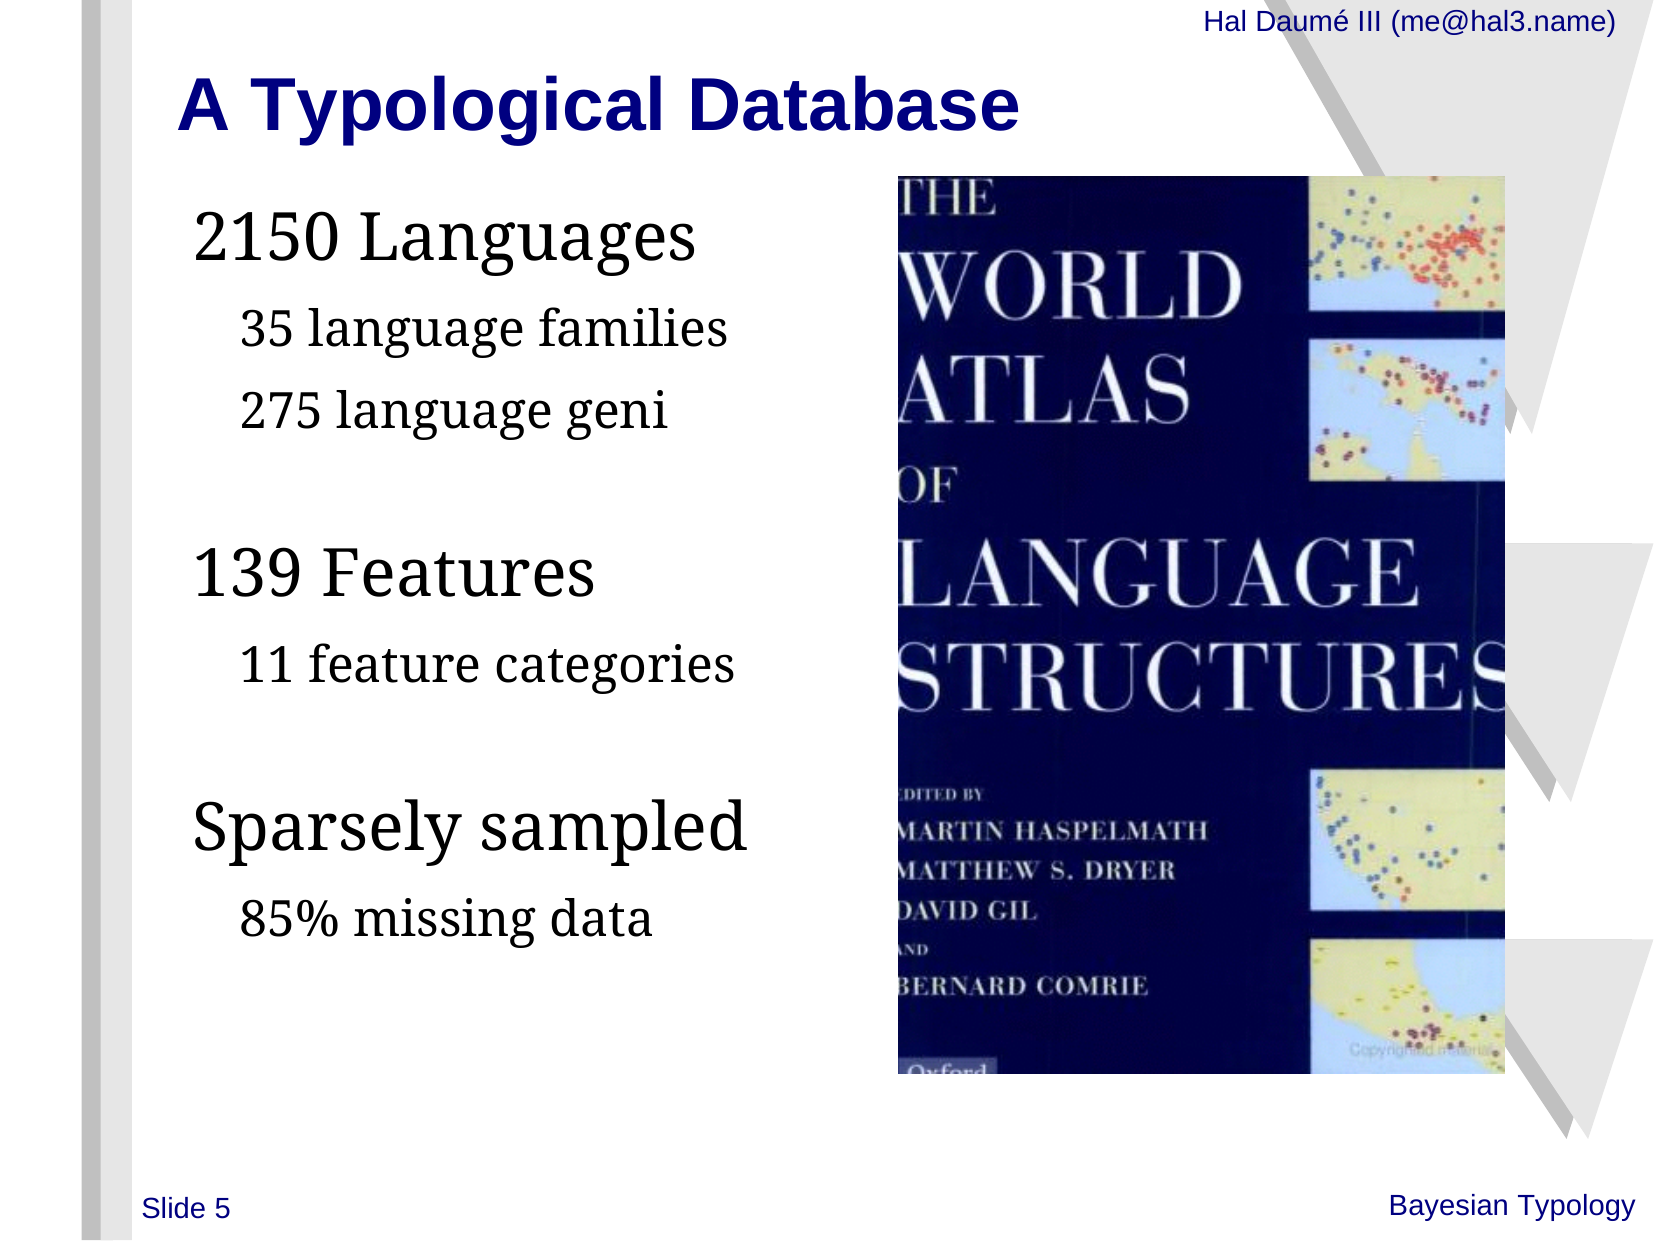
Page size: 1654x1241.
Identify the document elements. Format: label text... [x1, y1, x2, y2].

title A Typological Database [176, 44, 1509, 166]
list 2150 Languages 35 language families 275 language geni 139 Features 11 feature categories Sparsely sampled 85% missing data [180, 188, 1512, 1127]
picture [898, 176, 1505, 1074]
